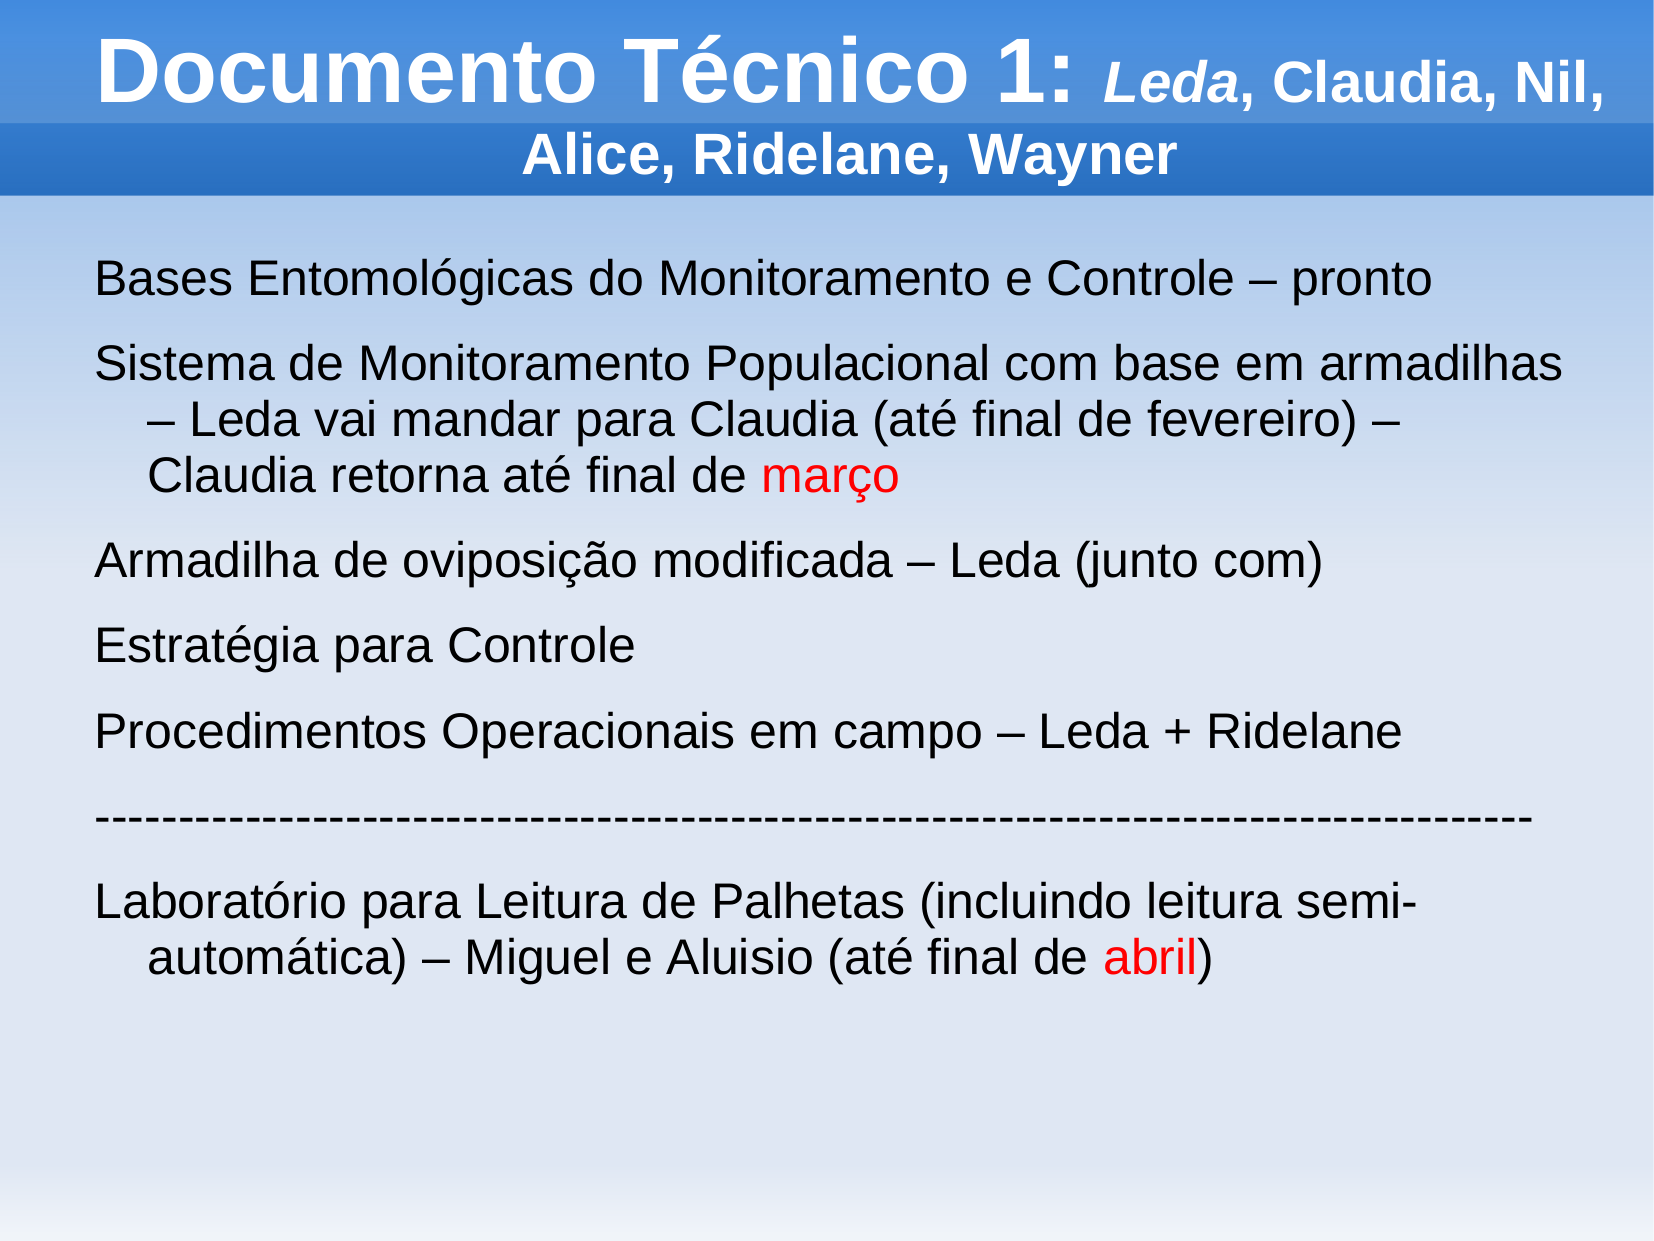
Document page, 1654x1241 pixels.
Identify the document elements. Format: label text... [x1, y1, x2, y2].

title Documento Técnico 1: Leda, Claudia, Nil, Alice, Ridelane, Wayner [76, 0, 1625, 208]
picture [0, 0, 1654, 1241]
list Bases Entomológicas do Monitoramento e Controle – pronto Sistema de Monitoramento Populacional com base em armadilhas – Leda vai mandar para Claudia (até final de fevereiro) – Claudia retorna até final de março Armadilha de oviposição modificada – Leda (junto com) Estratégia para Controle Procedimentos Operacionais em campo – Leda + Ridelane -------------------------------------------------------------------------------------- Laboratório para Leitura de Palhetas (incluindo leitura semi-automática) – Miguel e Aluisio (até final de abril) [76, 250, 1565, 1069]
